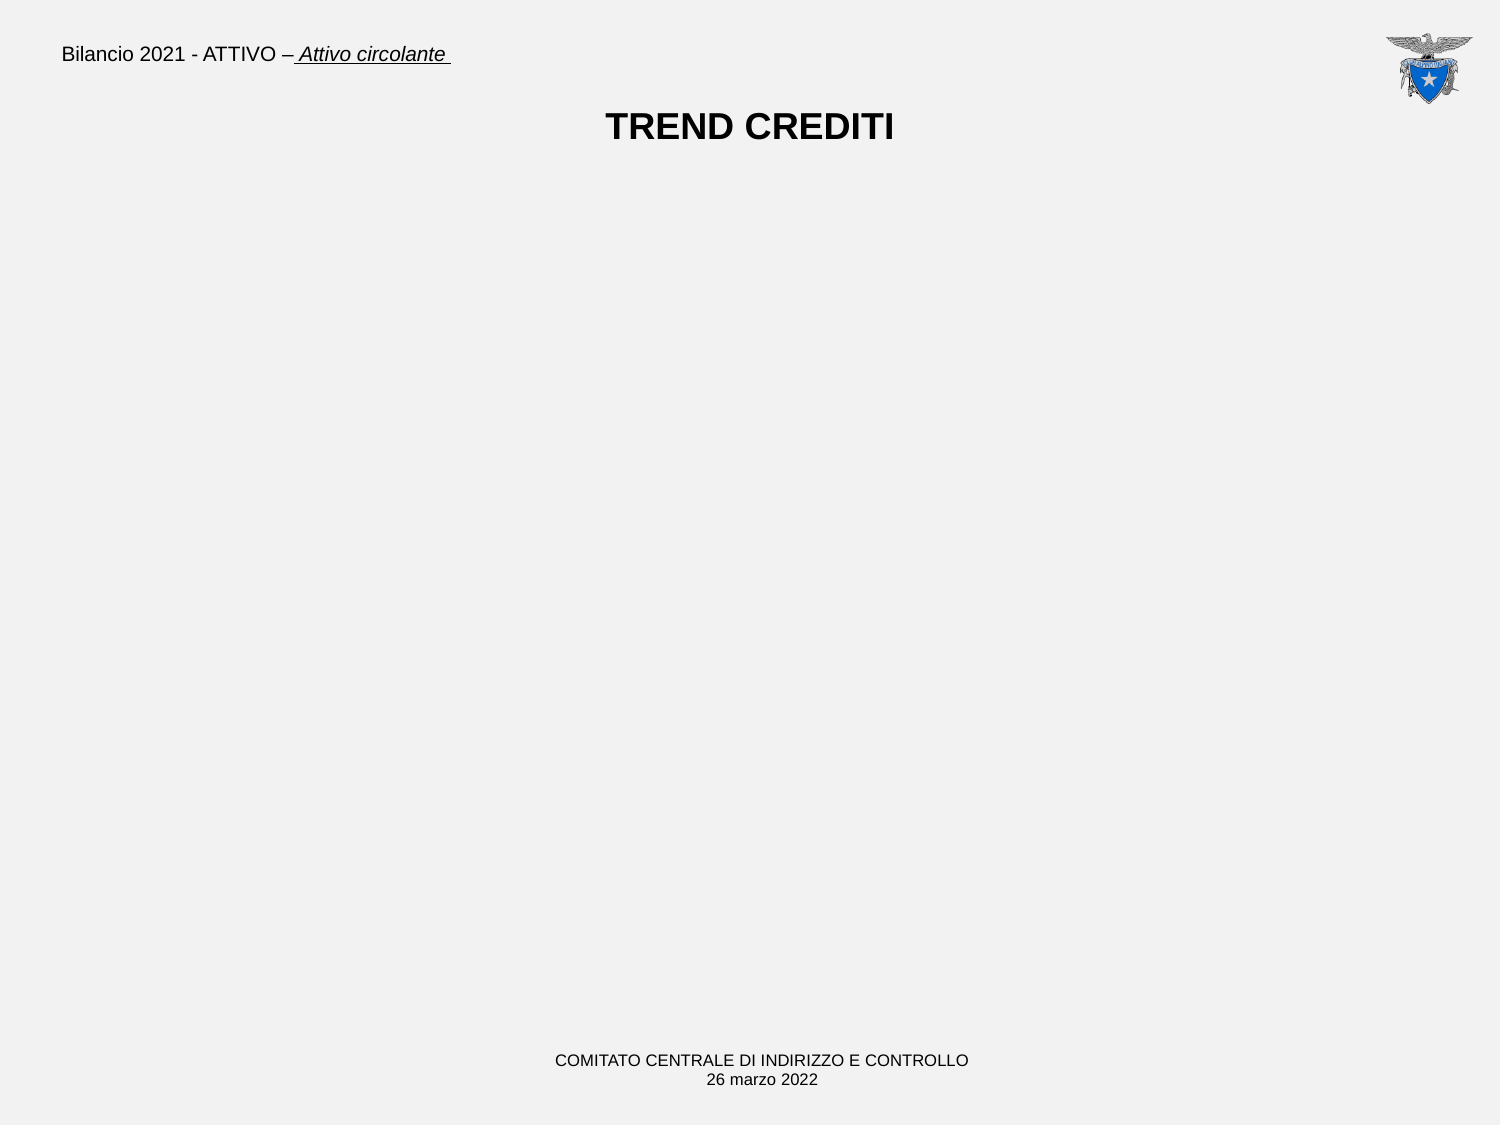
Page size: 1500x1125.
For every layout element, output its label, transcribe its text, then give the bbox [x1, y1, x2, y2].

text_box Bilancio 2021 - ATTIVO – Attivo circolante [46, 35, 516, 76]
text_box COMITATO CENTRALE DI INDIRIZZO E CONTROLLO 26 marzo 2022 [278, 1044, 1247, 1100]
text_box TREND CREDITI [259, 105, 1241, 147]
picture [1382, 29, 1477, 112]
